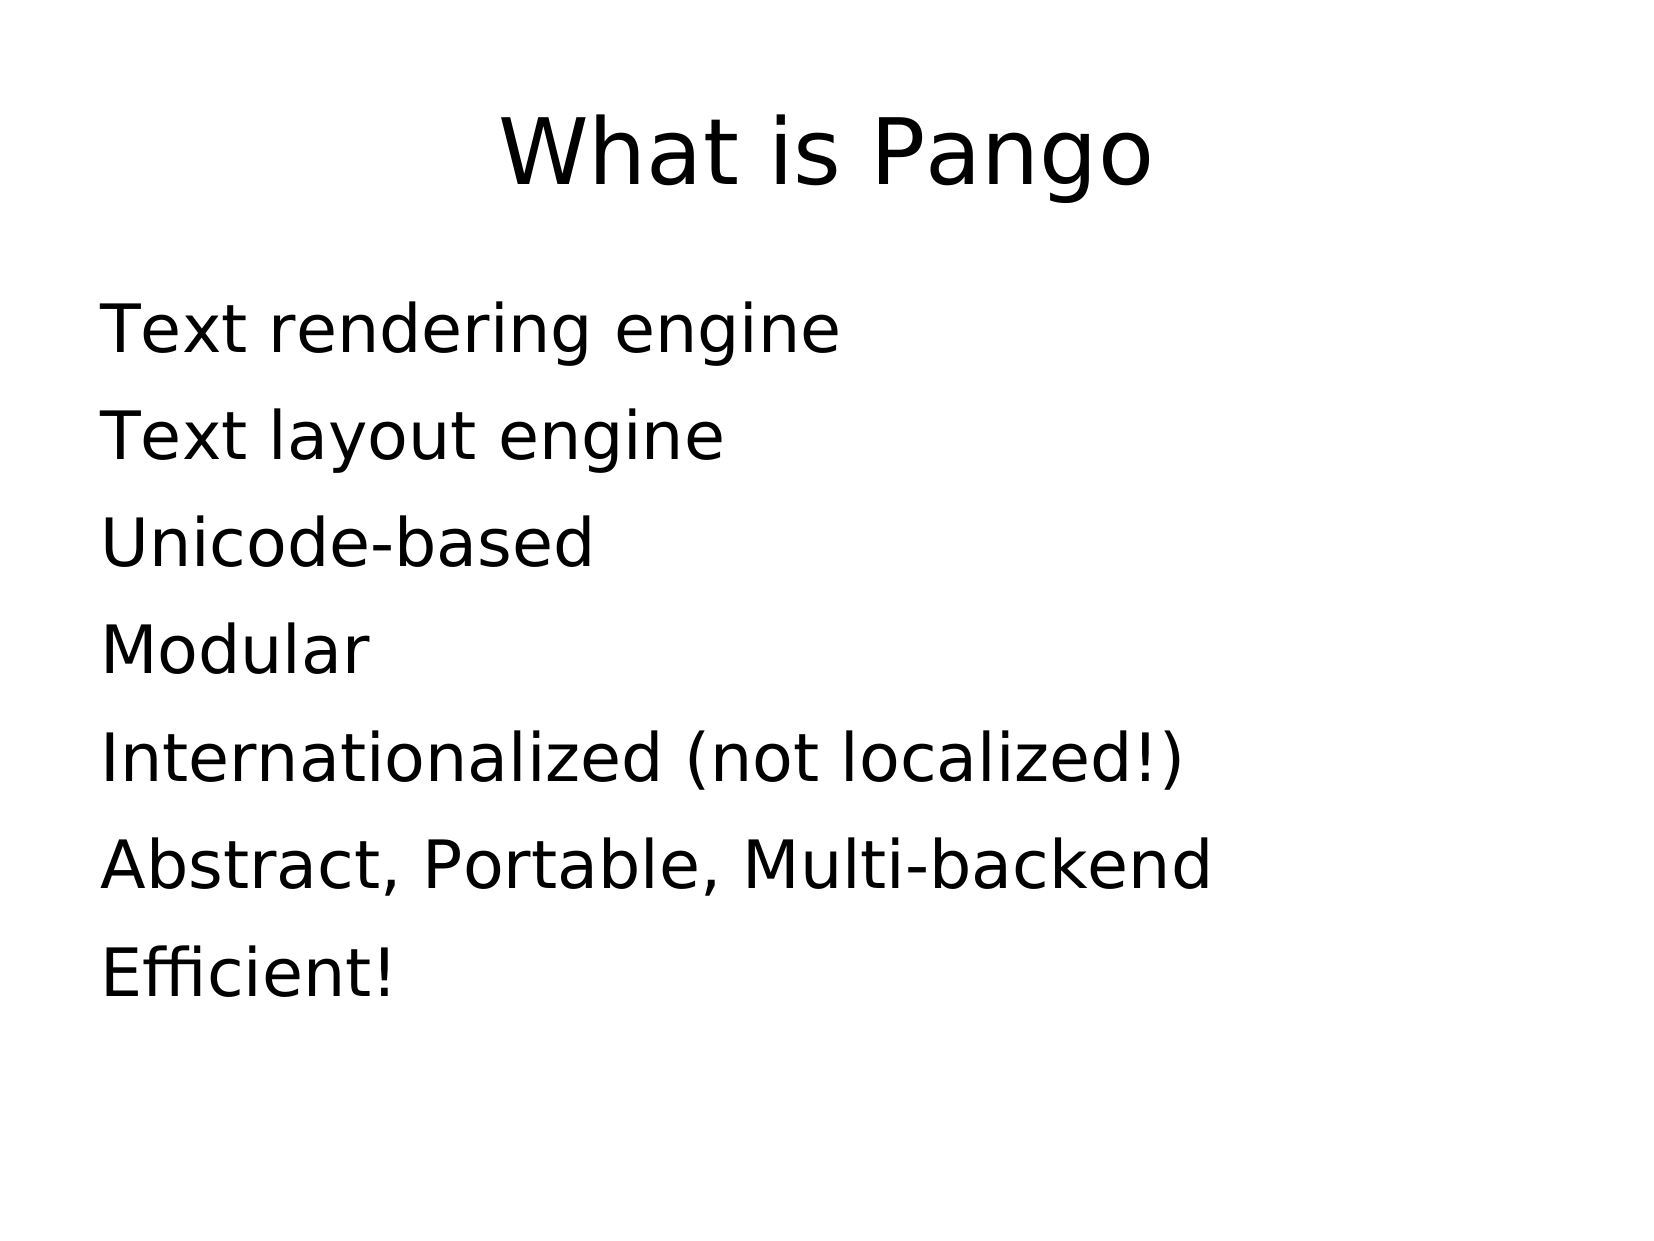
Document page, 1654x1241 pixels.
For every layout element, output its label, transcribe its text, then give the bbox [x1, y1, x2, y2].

list Text rendering engine Text layout engine Unicode-based Modular Internationalized (not localized!) Abstract, Portable, Multi-backend Efficient! [82, 290, 1571, 1109]
title What is Pango [82, 49, 1571, 257]
